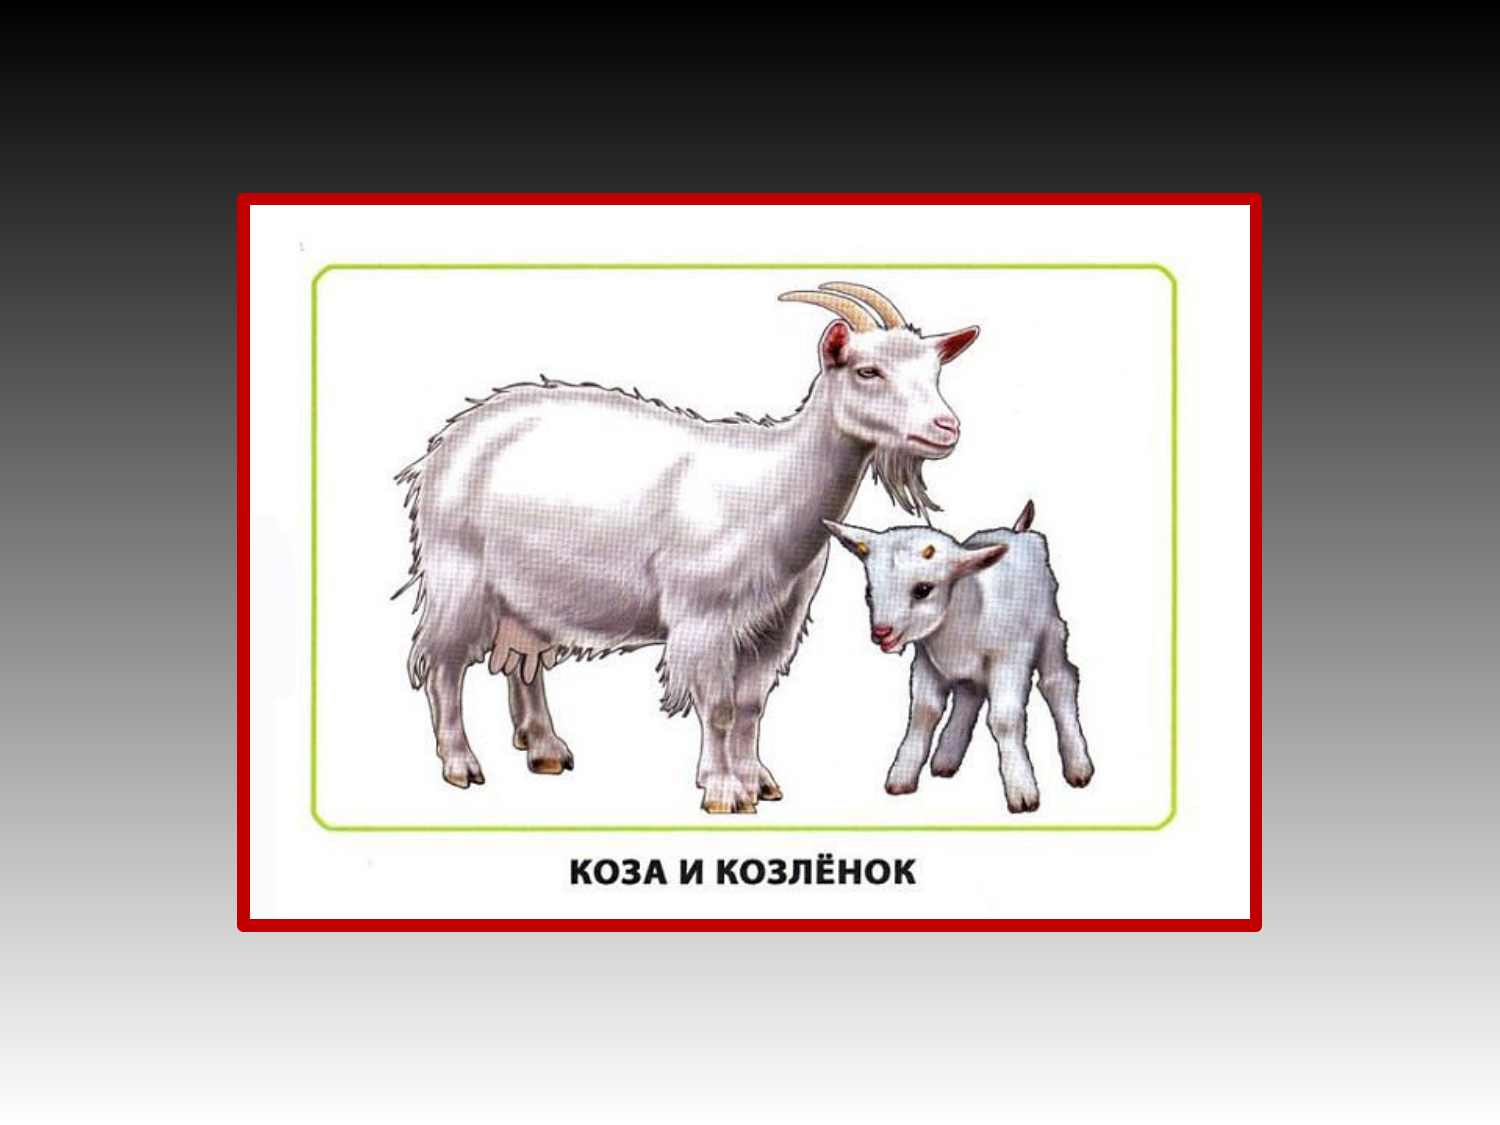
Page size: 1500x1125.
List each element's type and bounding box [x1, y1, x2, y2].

picture [249, 205, 1250, 920]
